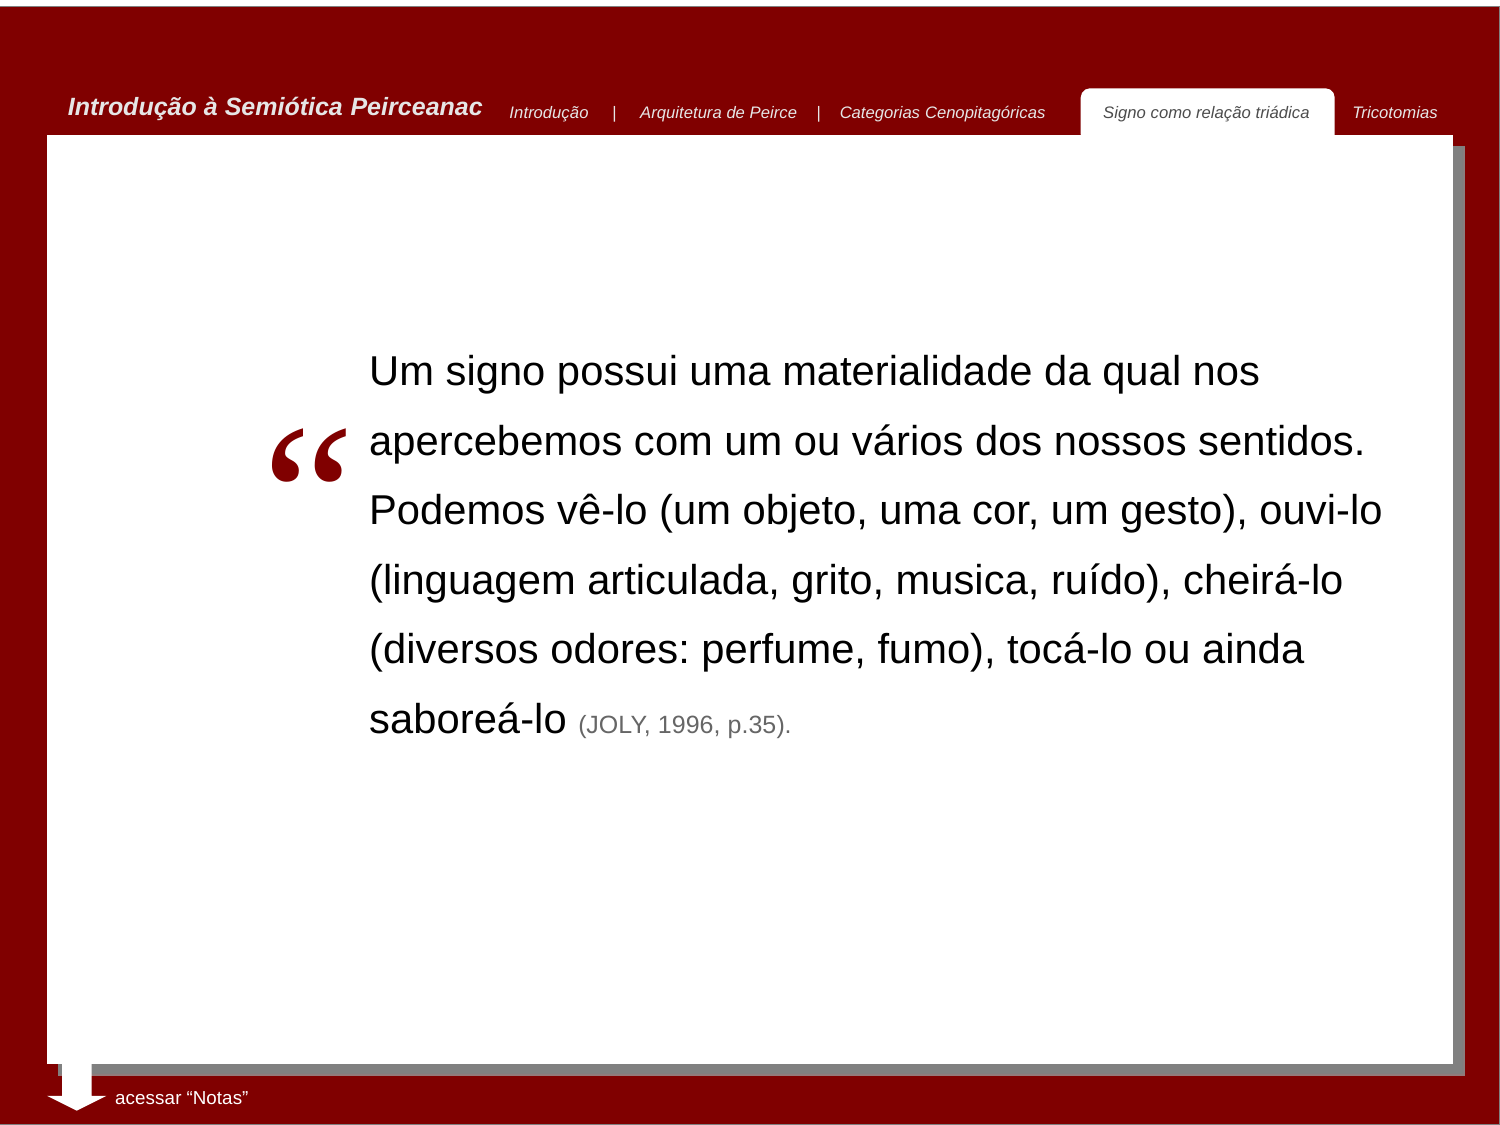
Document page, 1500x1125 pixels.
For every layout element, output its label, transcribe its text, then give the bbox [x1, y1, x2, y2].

text_box acessar “Notas” [100, 1080, 278, 1117]
text_box Um signo possui uma materialidade da qual nos apercebemos com um ou vários dos nossos sentidos. Podemos vê-lo (um objeto, uma cor, um gesto), ouvi-lo (linguagem articulada, grito, musica, ruído), cheirá-lo (diversos odores: perfume, fumo), tocá-lo ou ainda saboreá-lo (JOLY, 1996, p.35). [354, 316, 1441, 999]
text_box [47, 1051, 100, 1111]
text_box “ [248, 259, 378, 520]
